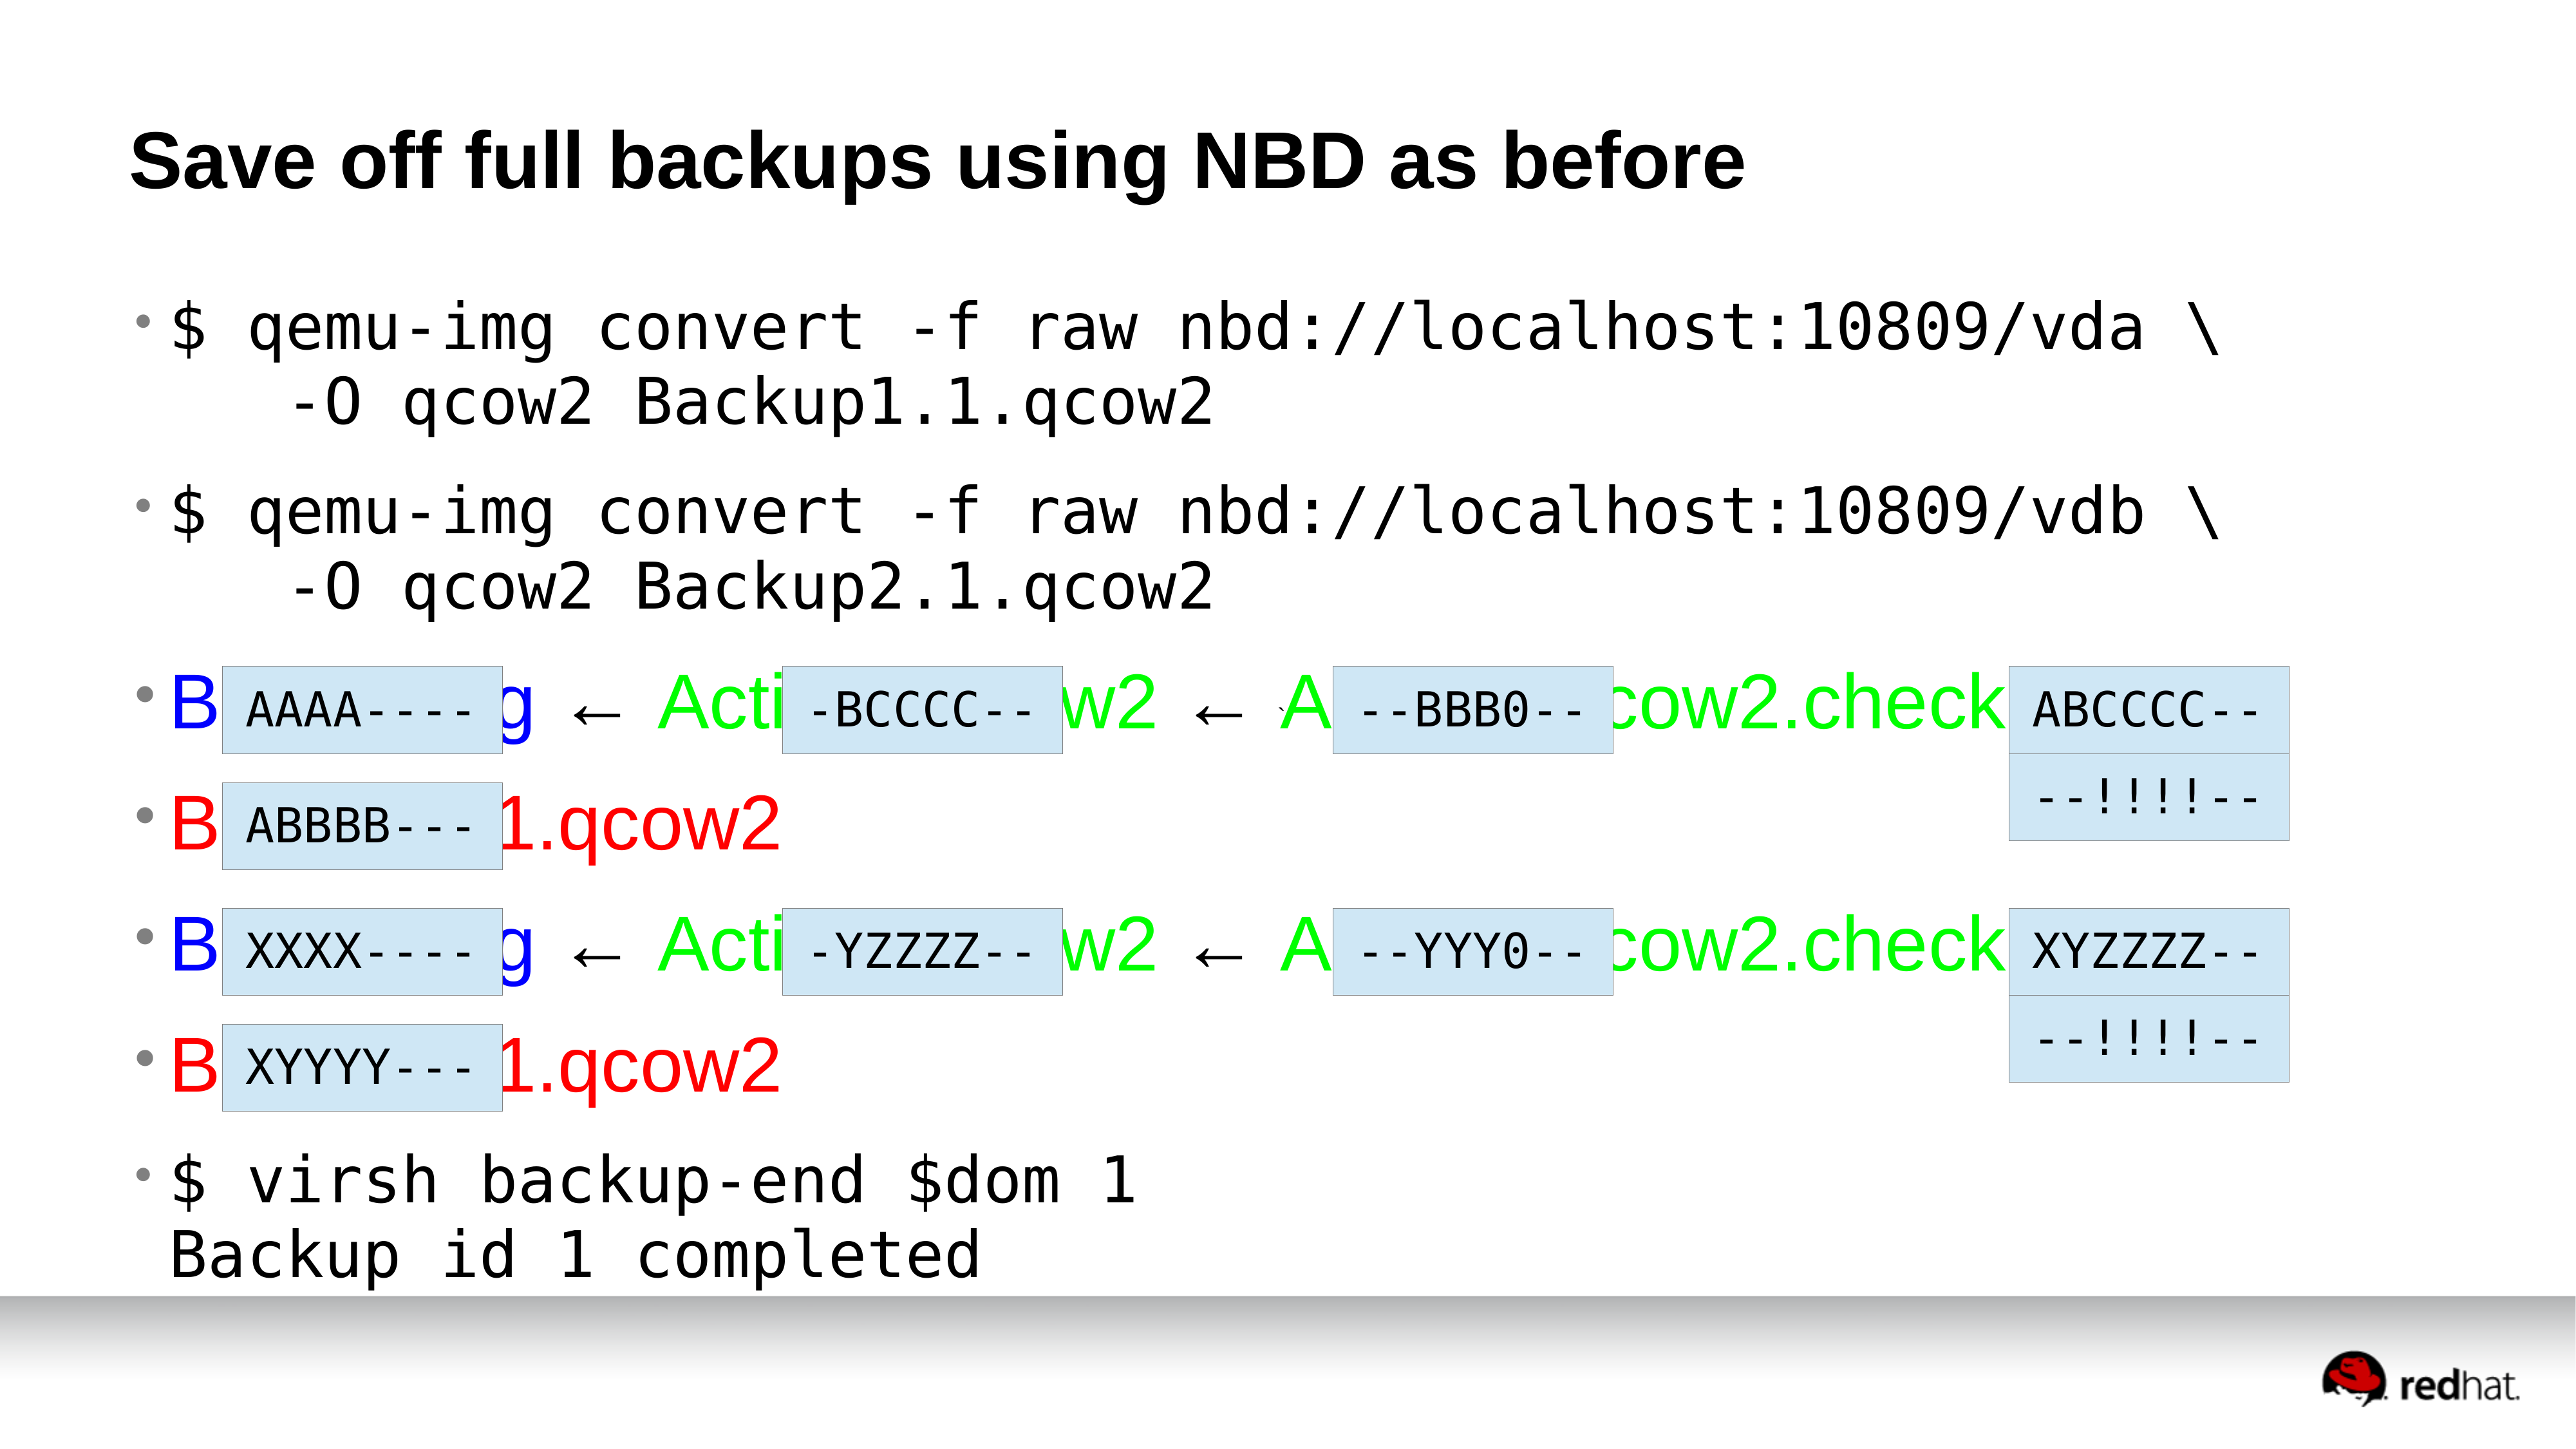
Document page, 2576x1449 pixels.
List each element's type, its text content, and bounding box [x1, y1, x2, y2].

picture [0, 0, 2576, 1446]
text_box ABCCCC-- [2009, 666, 2289, 753]
title Save off full backups using NBD as before [129, 100, 2261, 222]
text_box --!!!!-- [2009, 995, 2289, 1083]
list $ qemu-img convert -f raw nbd://localhost:10809/vda \ -O qcow2 Backup1.1.qcow2 $ qemu-img convert -f raw nbd://localhost:10809/vdb \ -O qcow2 Backup2.1.qcow2 Base1.img ← Active1.qcow2 ← Active1.qcow2.check1 Backup1.1.qcow2 Base2.img ← Active2.qcow2 ← Active2.qcow2.check1 Backup2.1.qcow2 $ virsh backup-end $dom 1 Backup id 1 completed [123, 289, 2425, 1293]
text_box --!!!!-- [2009, 753, 2289, 841]
text_box XXXX---- [222, 908, 503, 996]
text_box XYZZZZ-- [2009, 908, 2289, 995]
text_box -BCCCC-- [782, 666, 1063, 754]
text_box ABBBB--- [222, 782, 503, 870]
text_box --YYY0-- [1333, 908, 1613, 996]
text_box XYYYY--- [222, 1024, 503, 1112]
text_box -YZZZZ-- [782, 908, 1063, 996]
text_box AAAA---- [222, 666, 503, 754]
text_box --BBB0-- [1333, 666, 1613, 754]
